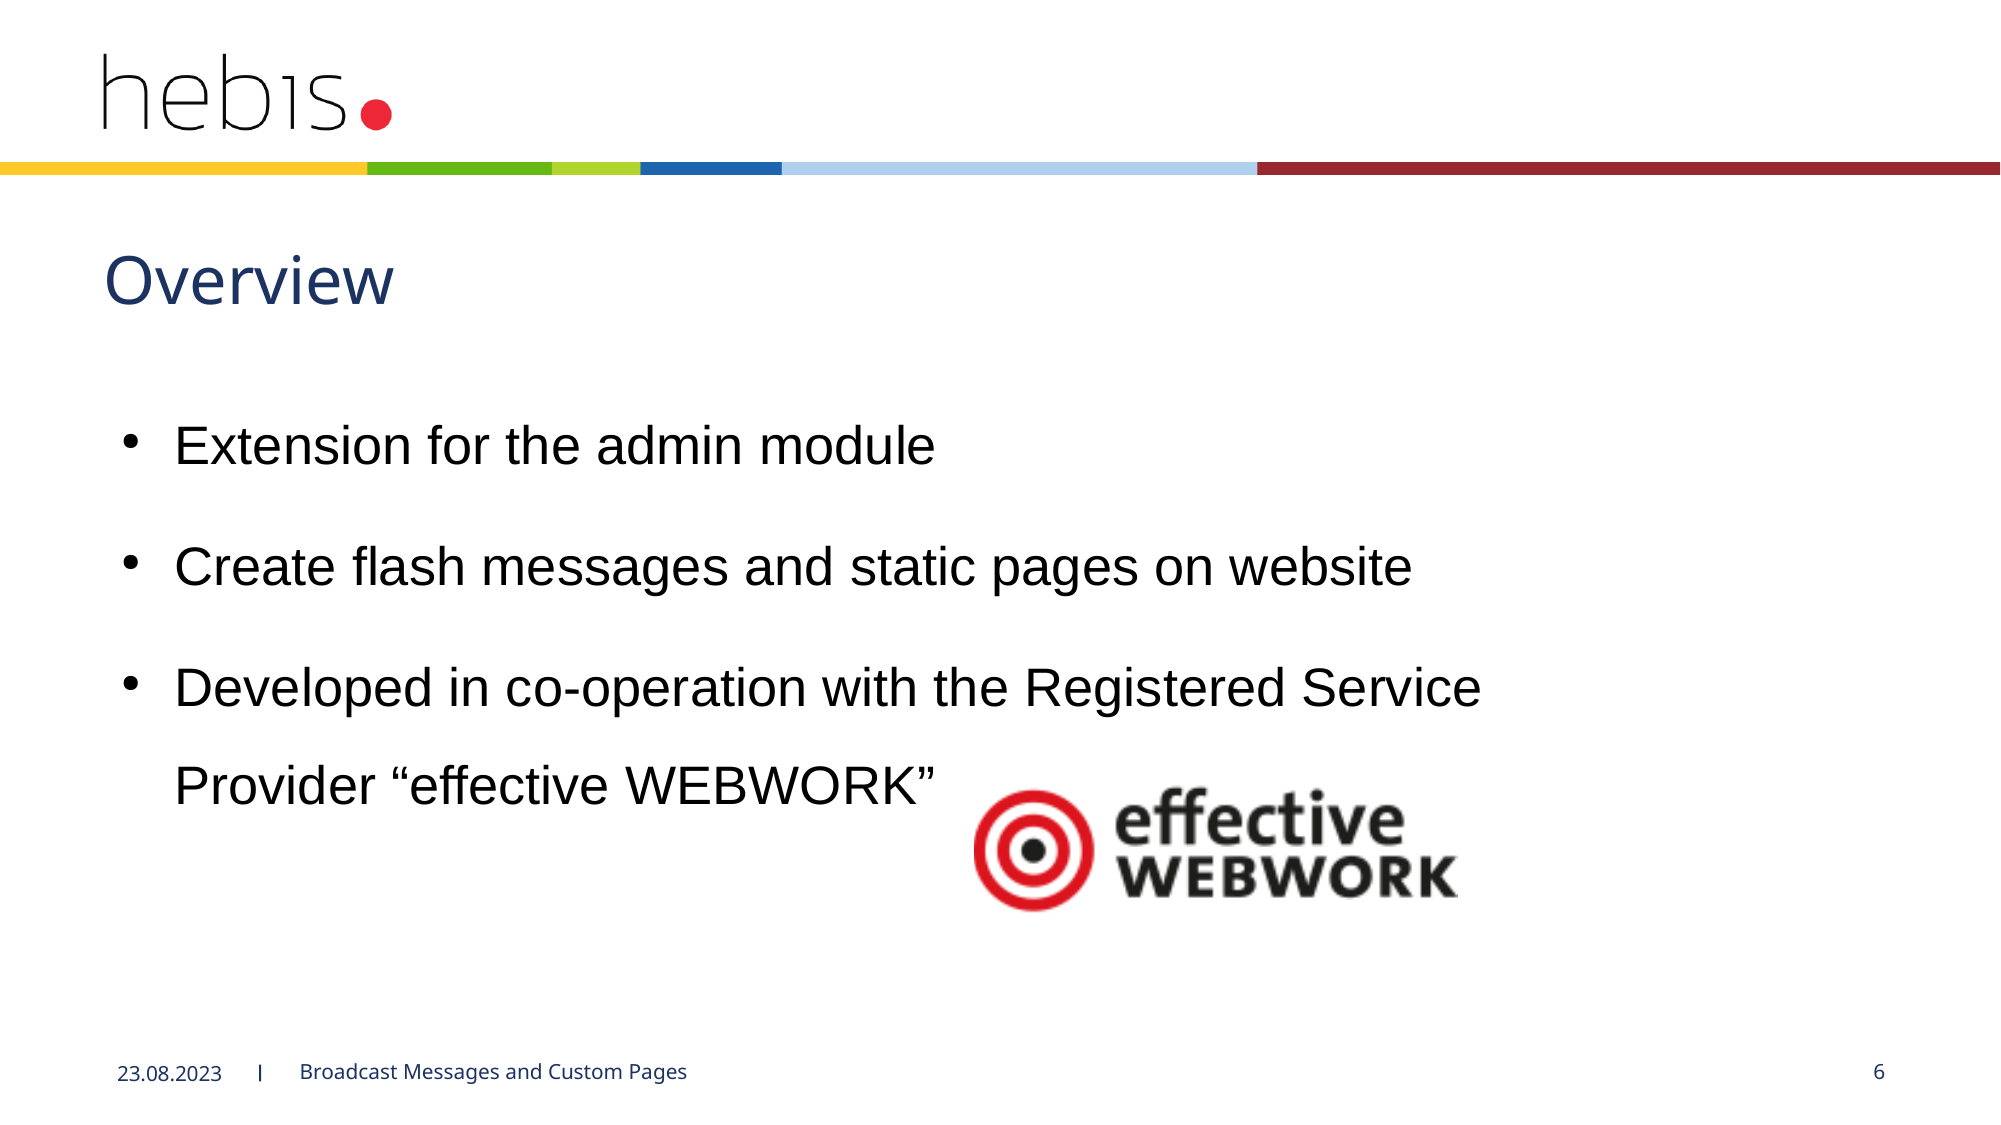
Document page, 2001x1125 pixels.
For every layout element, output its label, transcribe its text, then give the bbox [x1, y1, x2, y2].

picture [974, 755, 1458, 927]
list Extension for the admin module Create flash messages and static pages on website Developed in co-operation with the Registered Service Provider “effective WEBWORK” [97, 371, 1586, 991]
slide_number 23.08.2023 [102, 1042, 271, 1103]
list Overview [97, 242, 1581, 313]
picture [0, 0, 2001, 248]
